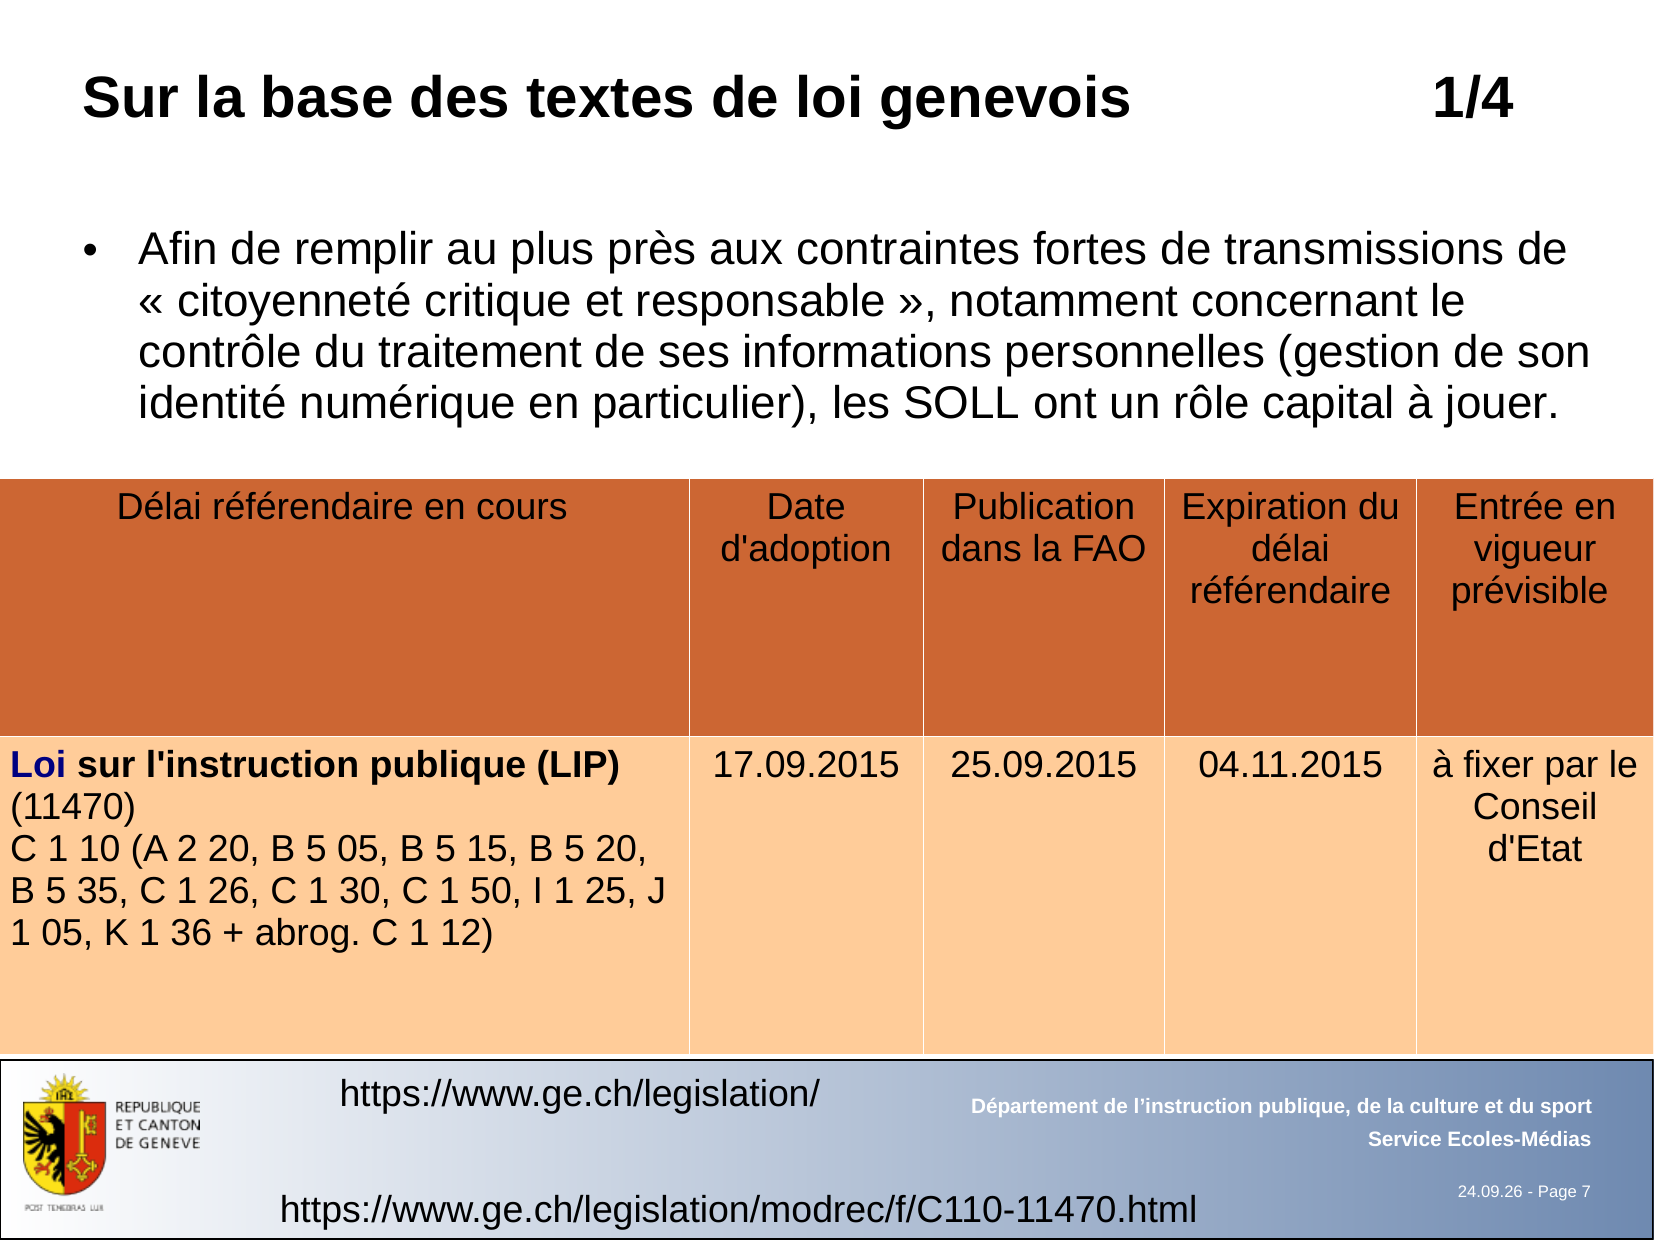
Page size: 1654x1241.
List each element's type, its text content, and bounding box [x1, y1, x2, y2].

table_header Délai référendaire en cours [0, 479, 689, 736]
table_cell Loi sur l'instruction publique (LIP) (11470) C 1 10 (A 2 20, B 5 05, B 5 15, B 5 20, B 5 35, C 1 26, C 1 30, C 1 50, I 1 25, J 1 05, K 1 36 + abrog. C 1 12) [0, 737, 689, 1054]
text_box https://www.ge.ch/legislation/modrec/f/C110-11470.html [264, 1181, 1300, 1239]
table_cell 17.09.2015 [690, 737, 923, 1054]
table_cell 25.09.2015 [924, 737, 1164, 1054]
table_header Publication dans la FAO [924, 479, 1164, 736]
table_cell à fixer par le Conseil d'Etat [1417, 737, 1653, 1054]
text_box https://www.ge.ch/legislation/ [324, 1065, 886, 1123]
list Afin de remplir au plus près aux contraintes fortes de transmissions de « citoyenneté critique et responsable », notamment concernant le contrôle du traitement de ses informations personnelles (gestion de son identité numérique en particulier), les SOLL ont un rôle capital à jouer. [82, 223, 1625, 478]
table_cell 04.11.2015 [1165, 737, 1416, 1054]
table_header Date d'adoption [690, 479, 923, 736]
table_header Expiration du délai référendaire [1165, 479, 1416, 736]
title Sur la base des textes de loi genevois 1/4 [82, 23, 1571, 172]
table_header Entrée en vigueur prévisible [1417, 479, 1653, 736]
picture [23, 1073, 200, 1211]
